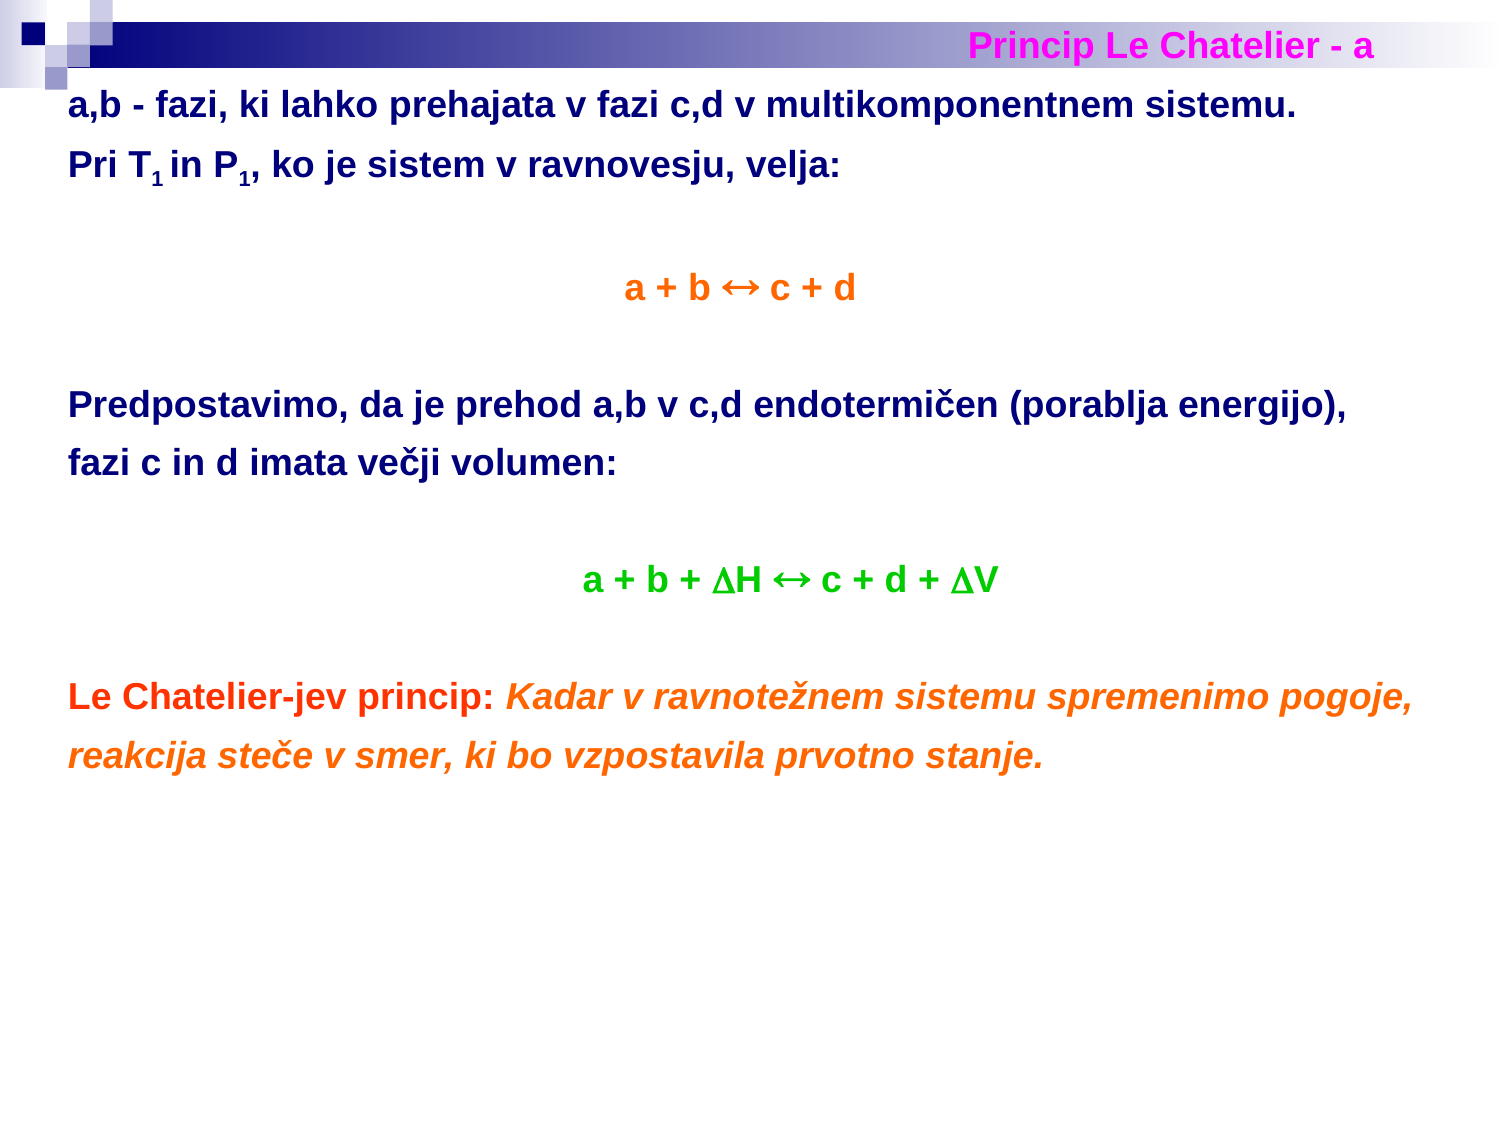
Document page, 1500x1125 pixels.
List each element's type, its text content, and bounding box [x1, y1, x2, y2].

text_box Princip Le Chatelier - a a,b - fazi, ki lahko prehajata v fazi c,d v multikomponentnem sistemu. Pri T1 in P1, ko je sistem v ravnovesju, velja: a + b  c + d Predpostavimo, da je prehod a,b v c,d endotermičen (porablja energijo), fazi c in d imata večji volumen: a + b + H  c + d + V Le Chatelier-jev princip: Kadar v ravnotežnem sistemu spremenimo pogoje, reakcija steče v smer, ki bo vzpostavila prvotno stanje. [53, 0, 1440, 784]
